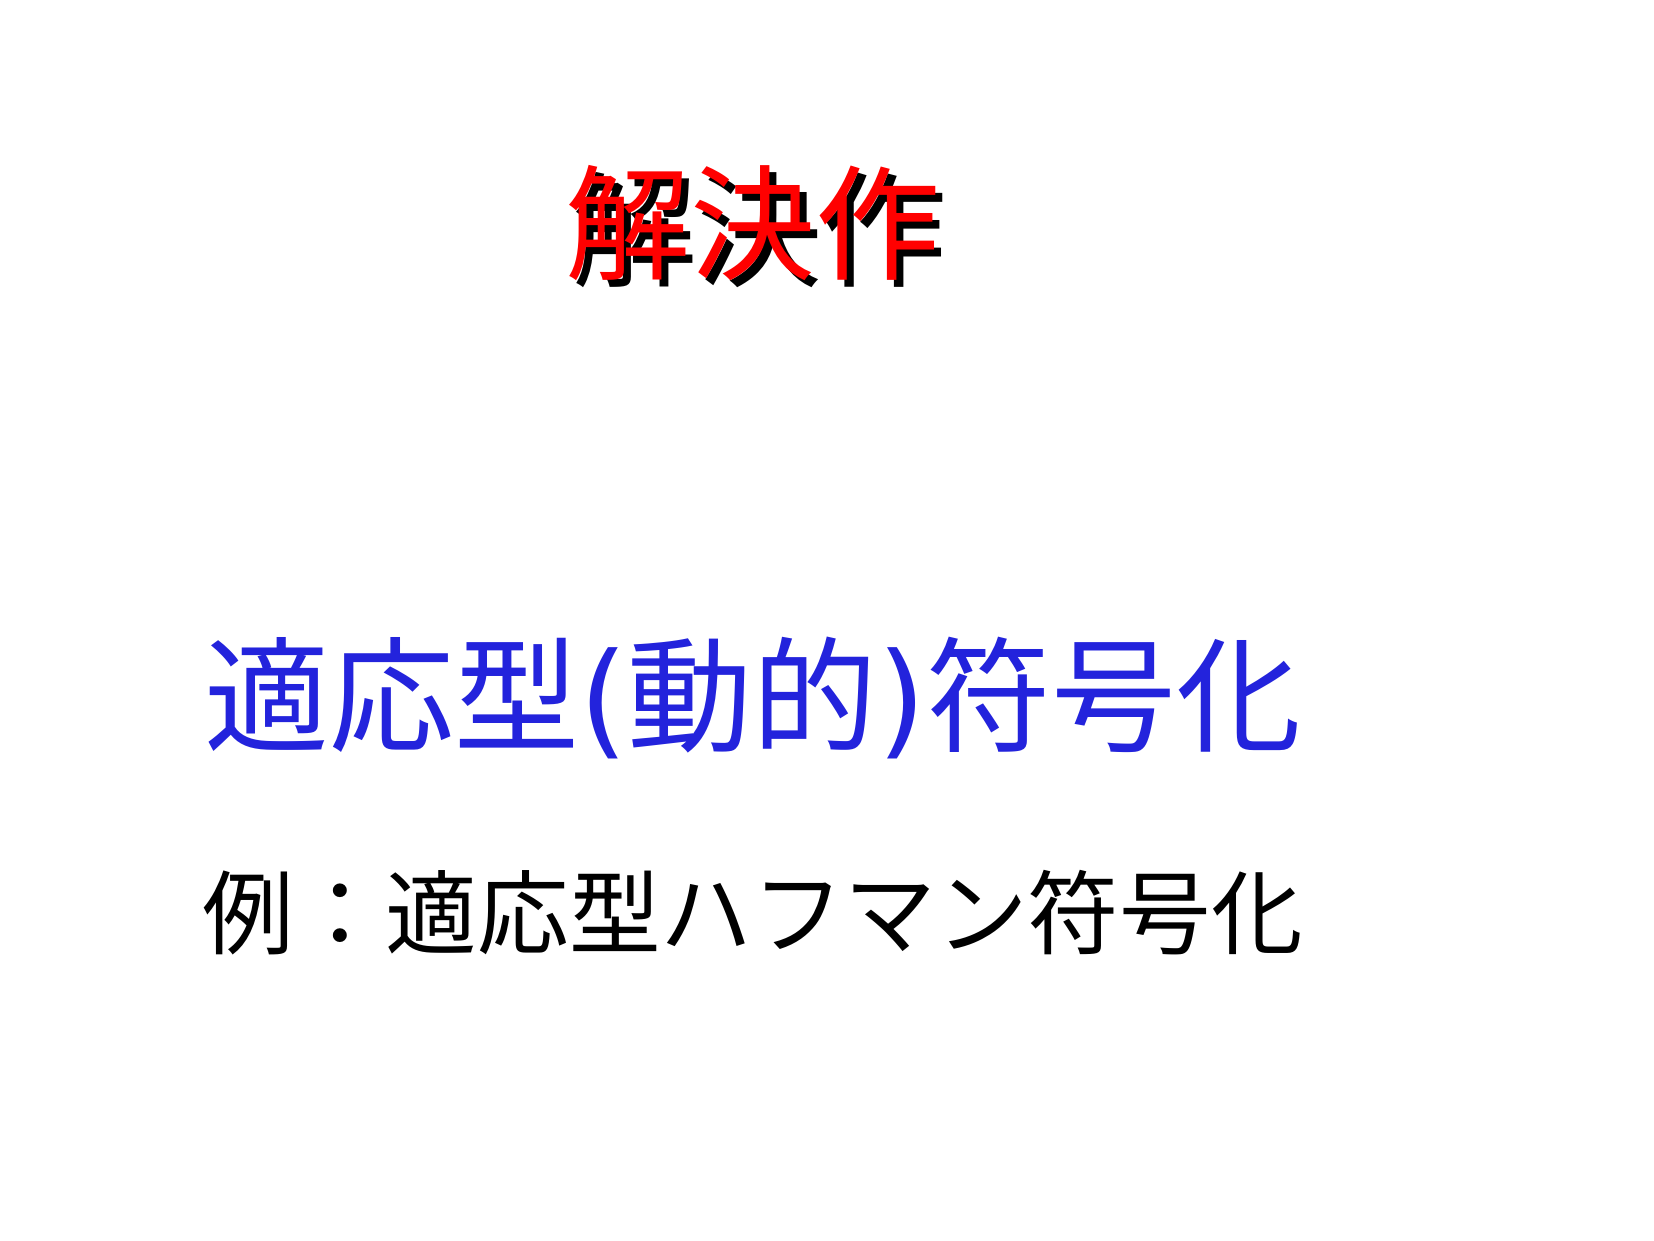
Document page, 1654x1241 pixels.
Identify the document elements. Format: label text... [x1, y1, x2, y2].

text_box 解決作 適応型(動的)符号化 例：適応型ハフマン符号化 [147, 118, 1359, 1004]
